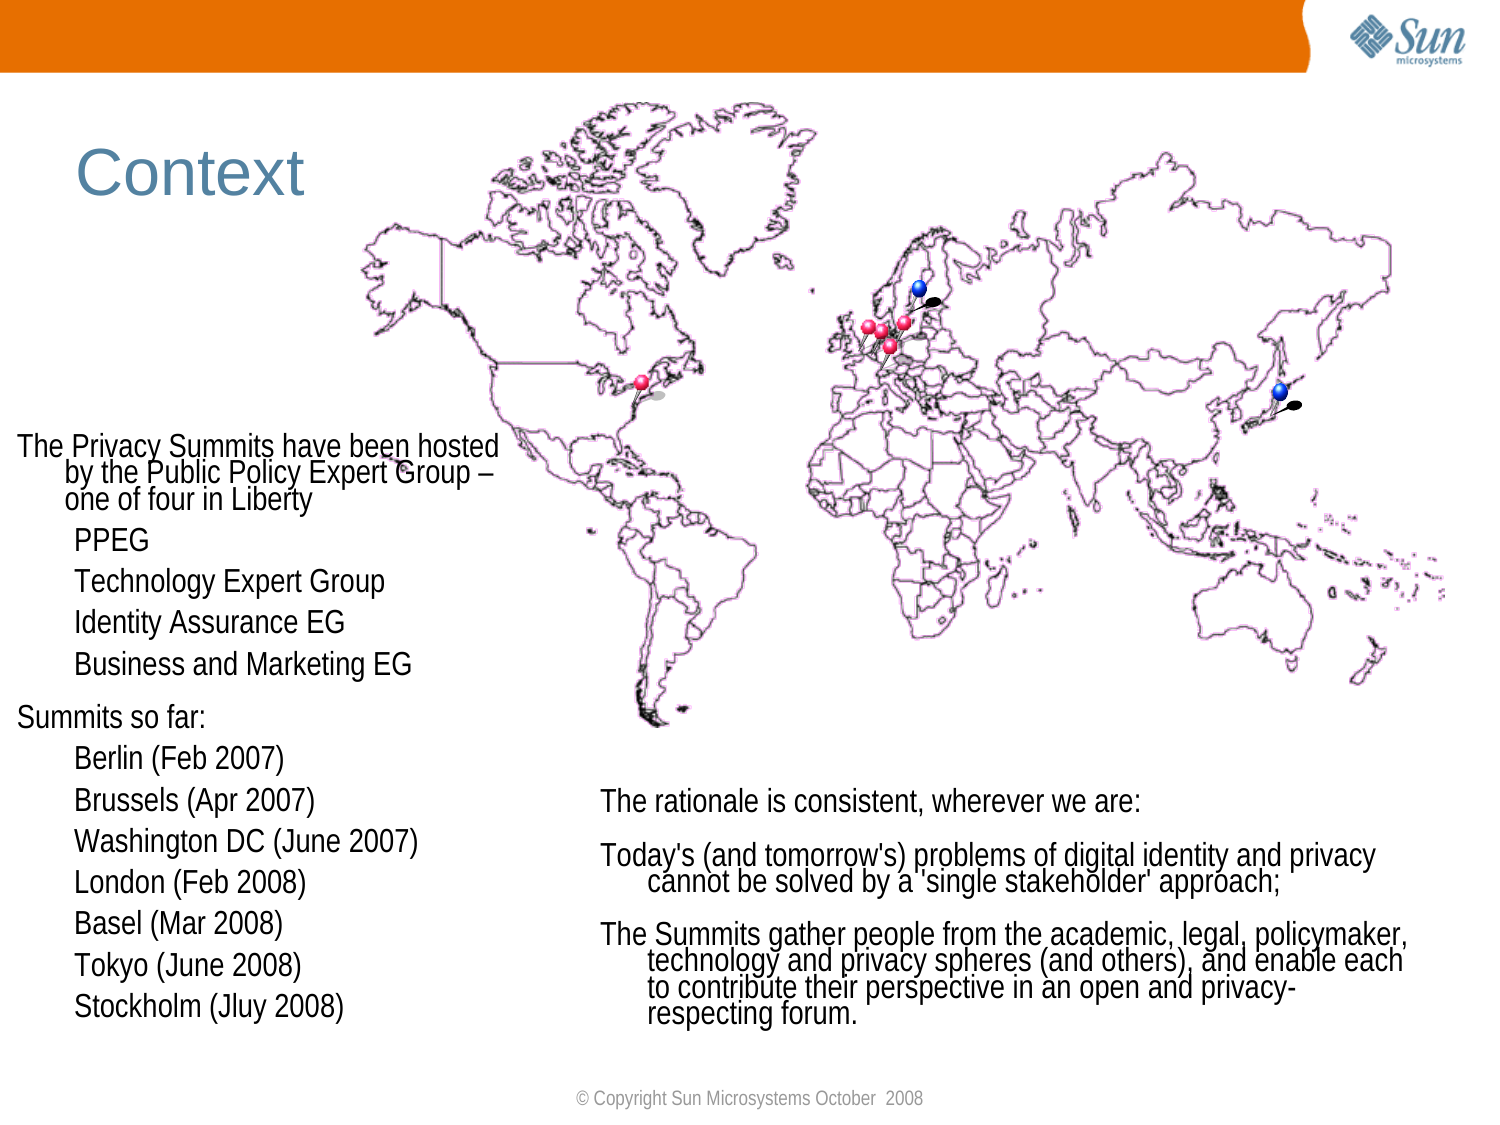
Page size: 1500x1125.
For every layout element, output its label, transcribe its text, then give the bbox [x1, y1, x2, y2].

picture [0, 0, 1500, 75]
text_box [631, 391, 666, 407]
list The Privacy Summits have been hosted by the Public Policy Expert Group – one of four in Liberty PPEG Technology Expert Group Identity Assurance EG Business and Marketing EG Summits so far: Berlin (Feb 2007) Brussels (Apr 2007) Washington DC (June 2007) London (Feb 2008) Basel (Mar 2008) Tokyo (June 2008) Stockholm (Jluy 2008) [0, 436, 530, 1046]
text_box [858, 337, 878, 356]
text_box The rationale is consistent, wherever we are: Today's (and tomorrow's) problems of digital identity and privacy cannot be solved by a 'single stakeholder' approach; The Summits gather people from the academic, legal, policymaker, technology and privacy spheres (and others), and enable each to contribute their perspective in an open and privacy-respecting forum. [580, 791, 1415, 1030]
text_box [880, 354, 914, 371]
title Context [75, 122, 360, 228]
text_box [902, 331, 928, 348]
picture [360, 102, 1445, 728]
